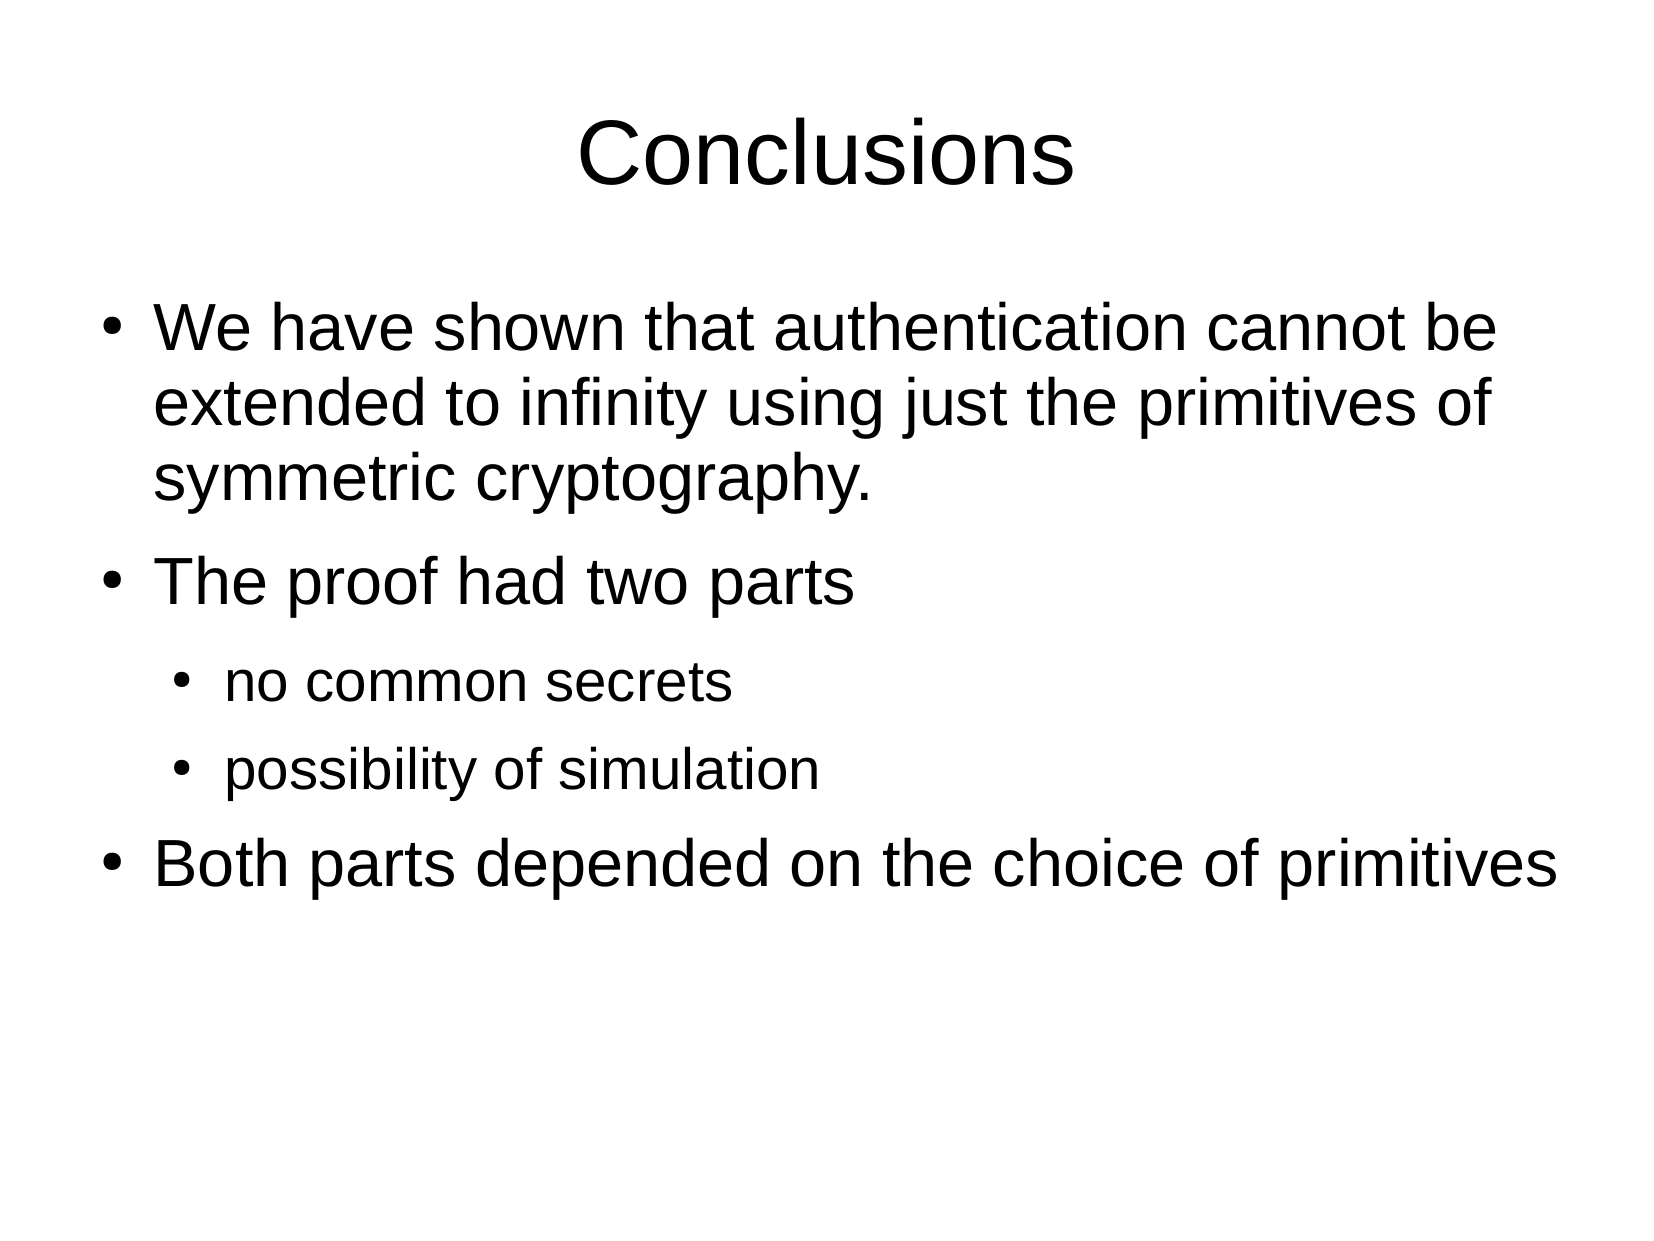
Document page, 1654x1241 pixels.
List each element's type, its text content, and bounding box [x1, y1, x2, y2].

list We have shown that authentication cannot be extended to infinity using just the primitives of symmetric cryptography. The proof had two parts no common secrets possibility of simulation Both parts depended on the choice of primitives [82, 290, 1571, 1197]
title Conclusions [82, 56, 1571, 250]
